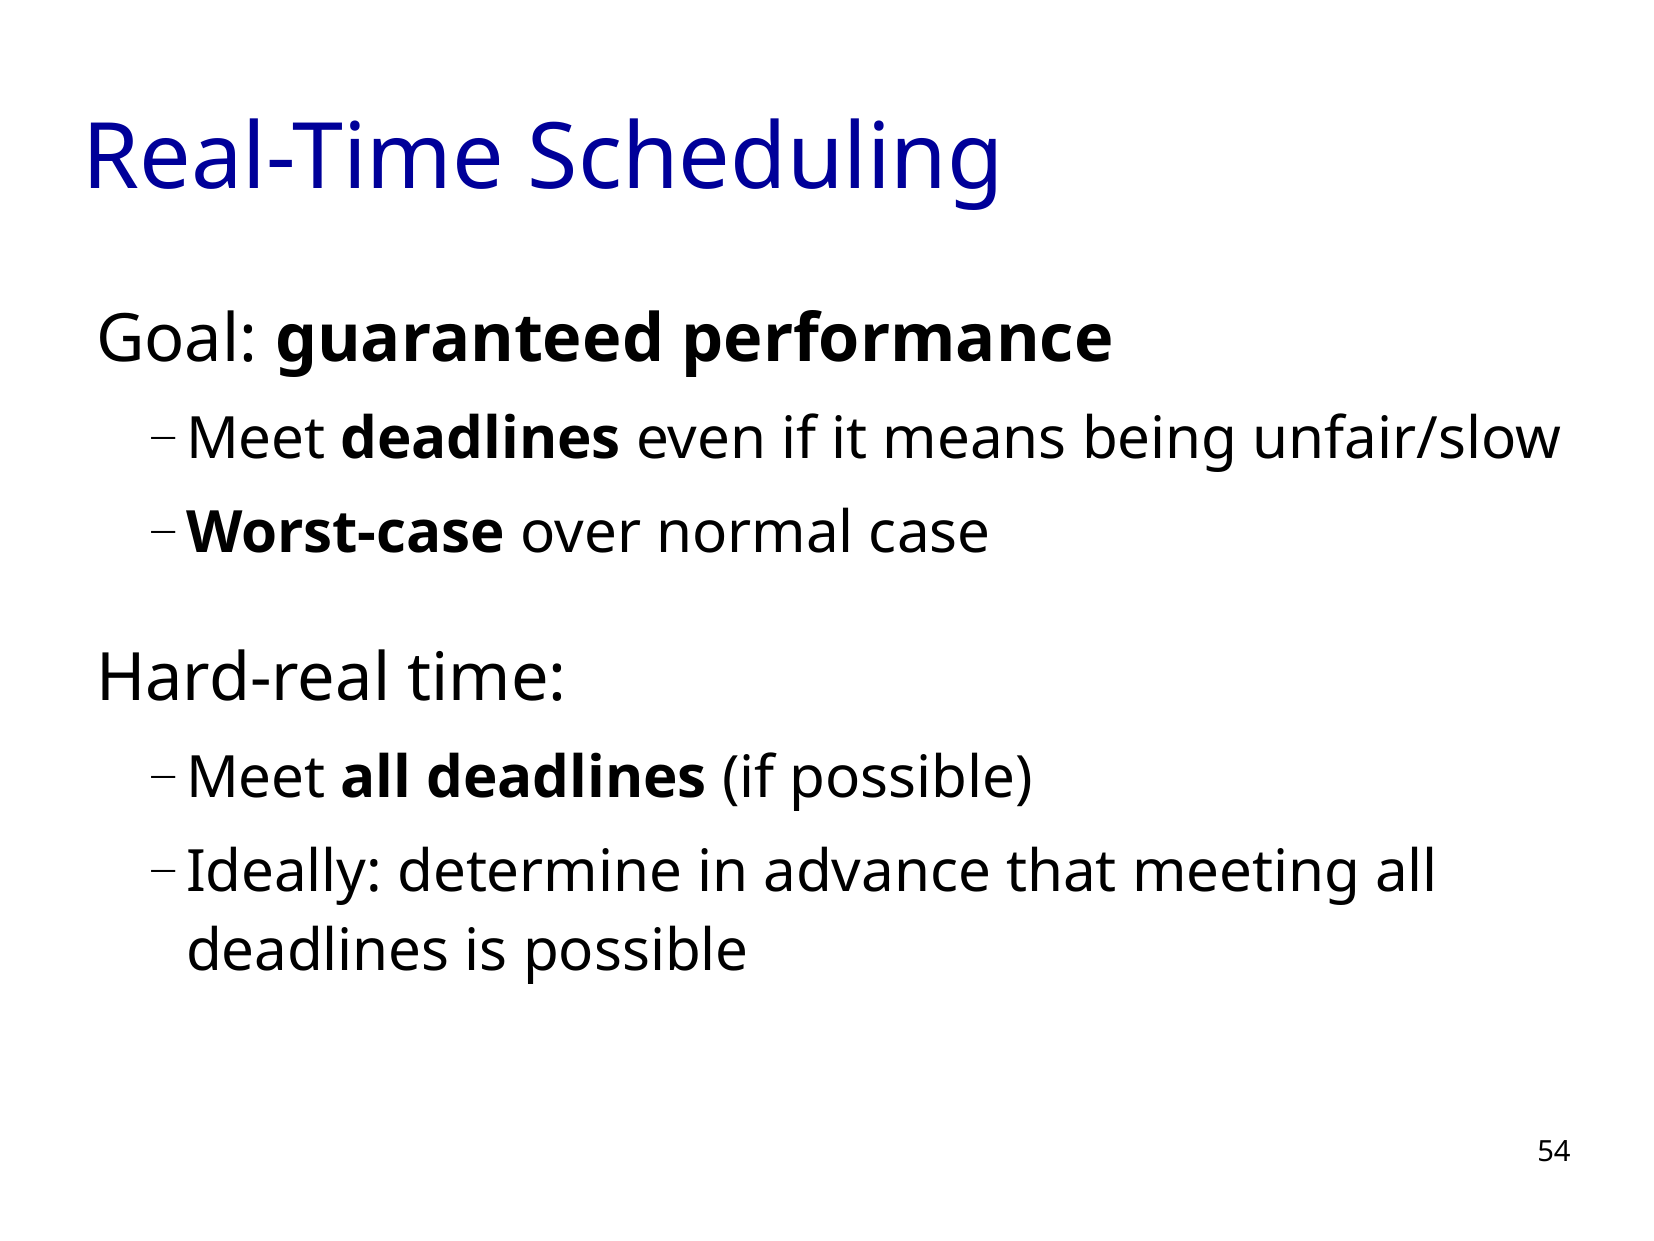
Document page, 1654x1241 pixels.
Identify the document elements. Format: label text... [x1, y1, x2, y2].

list Goal: guaranteed performance Meet deadlines even if it means being unfair/slow Worst-case over normal case Hard-real time: Meet all deadlines (if possible) Ideally: determine in advance that meeting all deadlines is possible [60, 290, 1571, 1096]
title Real-Time Scheduling [82, 49, 1571, 257]
